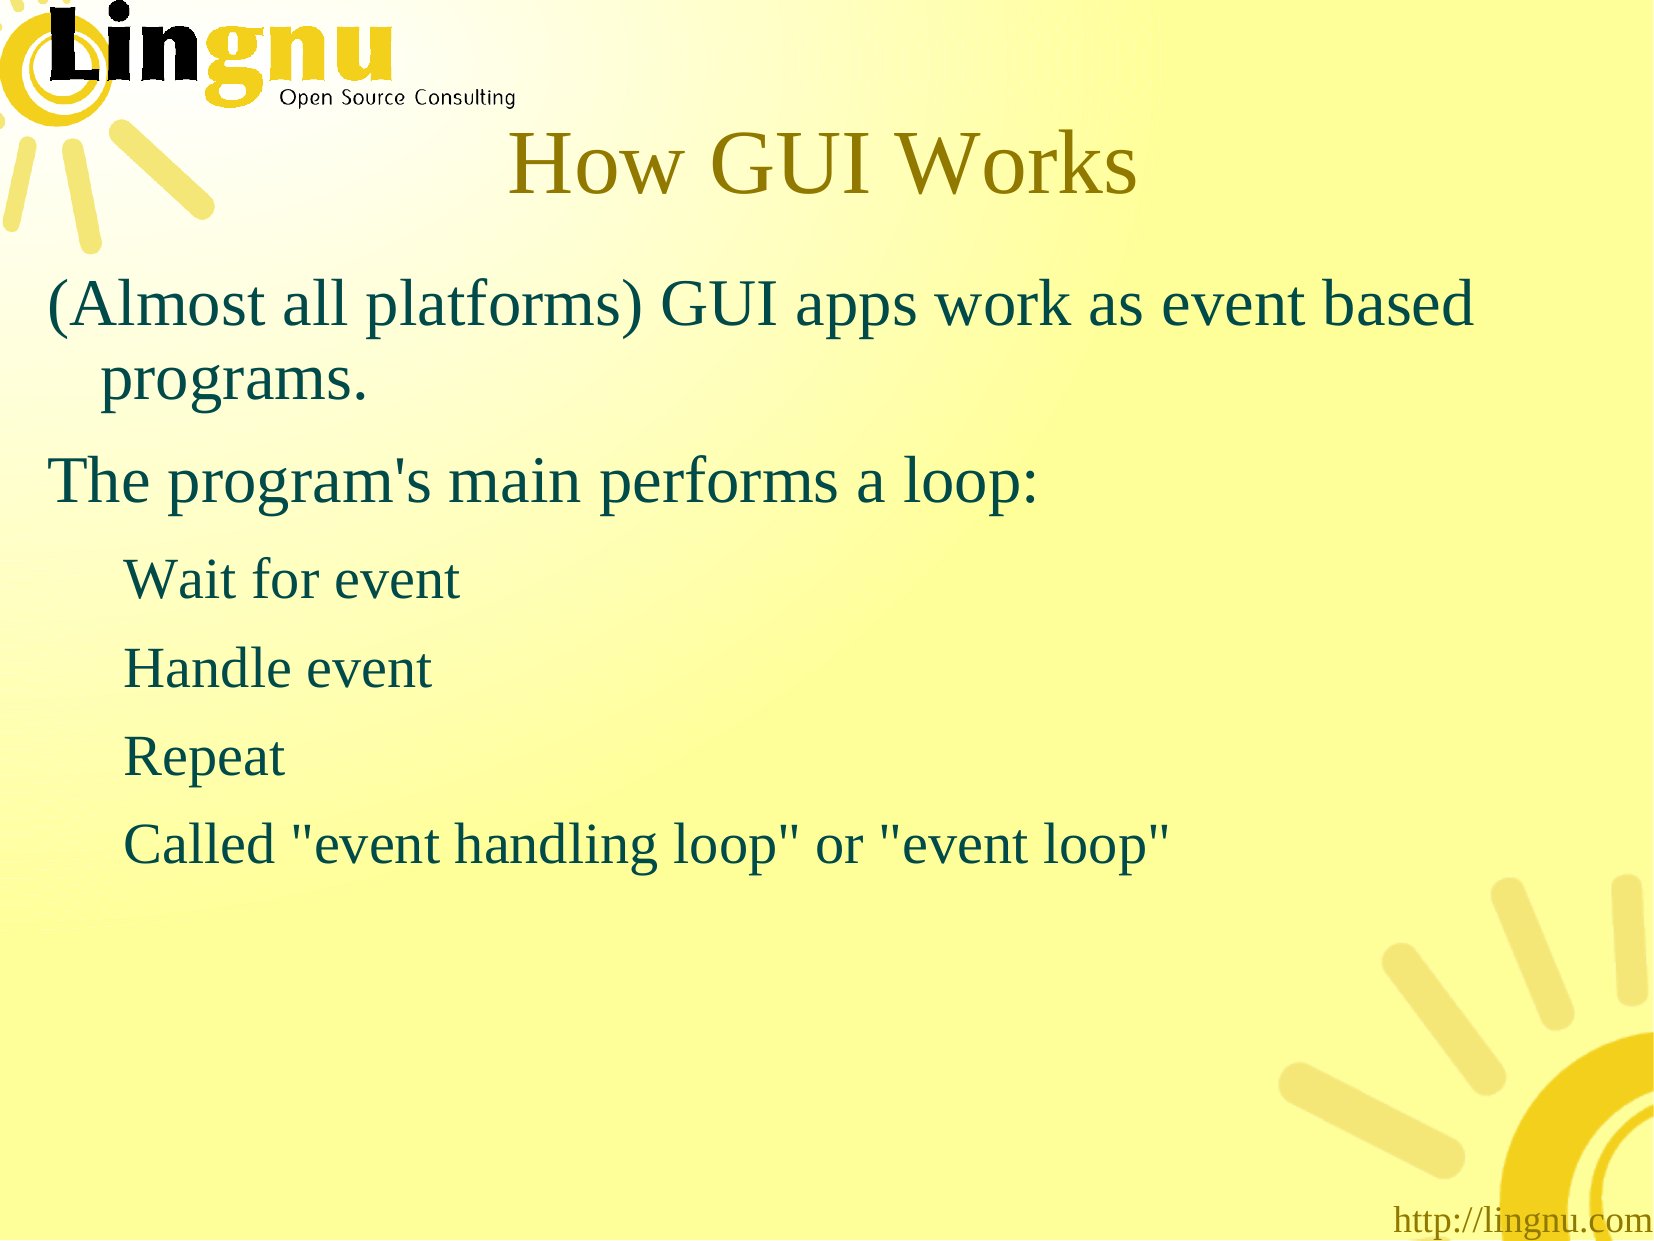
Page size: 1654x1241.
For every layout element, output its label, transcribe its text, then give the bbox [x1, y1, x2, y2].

title How GUI Works [118, 58, 1531, 265]
picture [0, 0, 516, 256]
list (Almost all platforms) GUI apps work as event based programs. The program's main performs a loop: Wait for event Handle event Repeat Called "event handling loop" or "event loop" [29, 265, 1625, 1211]
picture [1256, 871, 1654, 1241]
